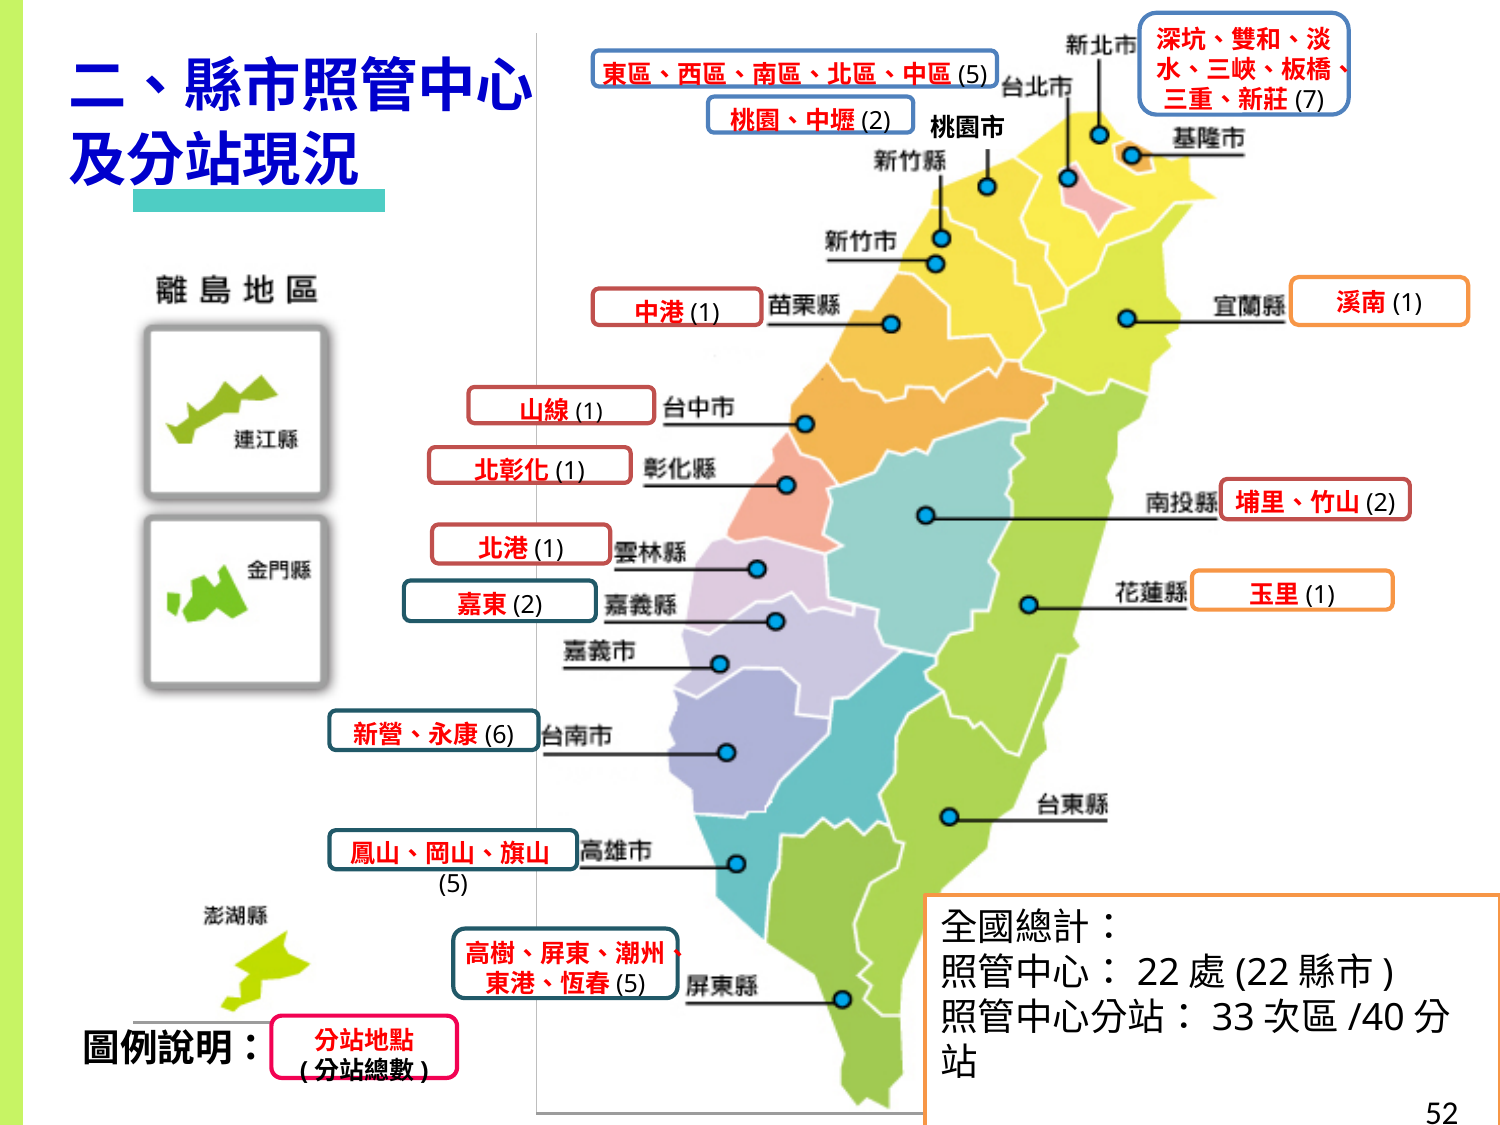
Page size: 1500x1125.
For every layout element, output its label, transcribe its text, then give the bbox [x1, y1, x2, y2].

picture [536, 30, 1315, 1112]
text_box 桃園、中壢(2) [708, 96, 914, 133]
text_box 嘉東(2) [403, 580, 596, 622]
text_box 桃園市 [915, 103, 1022, 150]
text_box 北彰化(1) [429, 447, 631, 483]
text_box 埔里、竹山(2) [1220, 478, 1410, 520]
text_box 52 [1409, 1073, 1500, 1125]
text_box 玉里(1) [1191, 570, 1393, 610]
text_box 深坑、雙和、淡水、三峽、板橋、三重、新莊(7) [1139, 12, 1349, 115]
text_box 東區、西區、南區、北區、中區(5) [592, 50, 997, 87]
text_box 圖例說明： [17, 1013, 330, 1081]
picture [133, 237, 357, 1015]
text_box 溪南(1) [1290, 277, 1469, 325]
text_box 二、縣市照管中心 及分站現況 [53, 33, 578, 161]
text_box 北港(1) [432, 524, 611, 564]
text_box 山線(1) [468, 386, 655, 424]
text_box 新營、永康(6) [329, 710, 539, 751]
text_box 高樹、屏東、潮州、東港、恆春(5) [453, 928, 678, 999]
text_box 鳳山、岡山、旗山(5) [329, 830, 578, 870]
text_box 分站地點 (分站總數) [271, 1015, 458, 1078]
text_box 中港(1) [592, 288, 762, 325]
text_box 全國總計： 照管中心：22處(22縣市) 照管中心分站：33次區/40分站 [925, 895, 1500, 1093]
